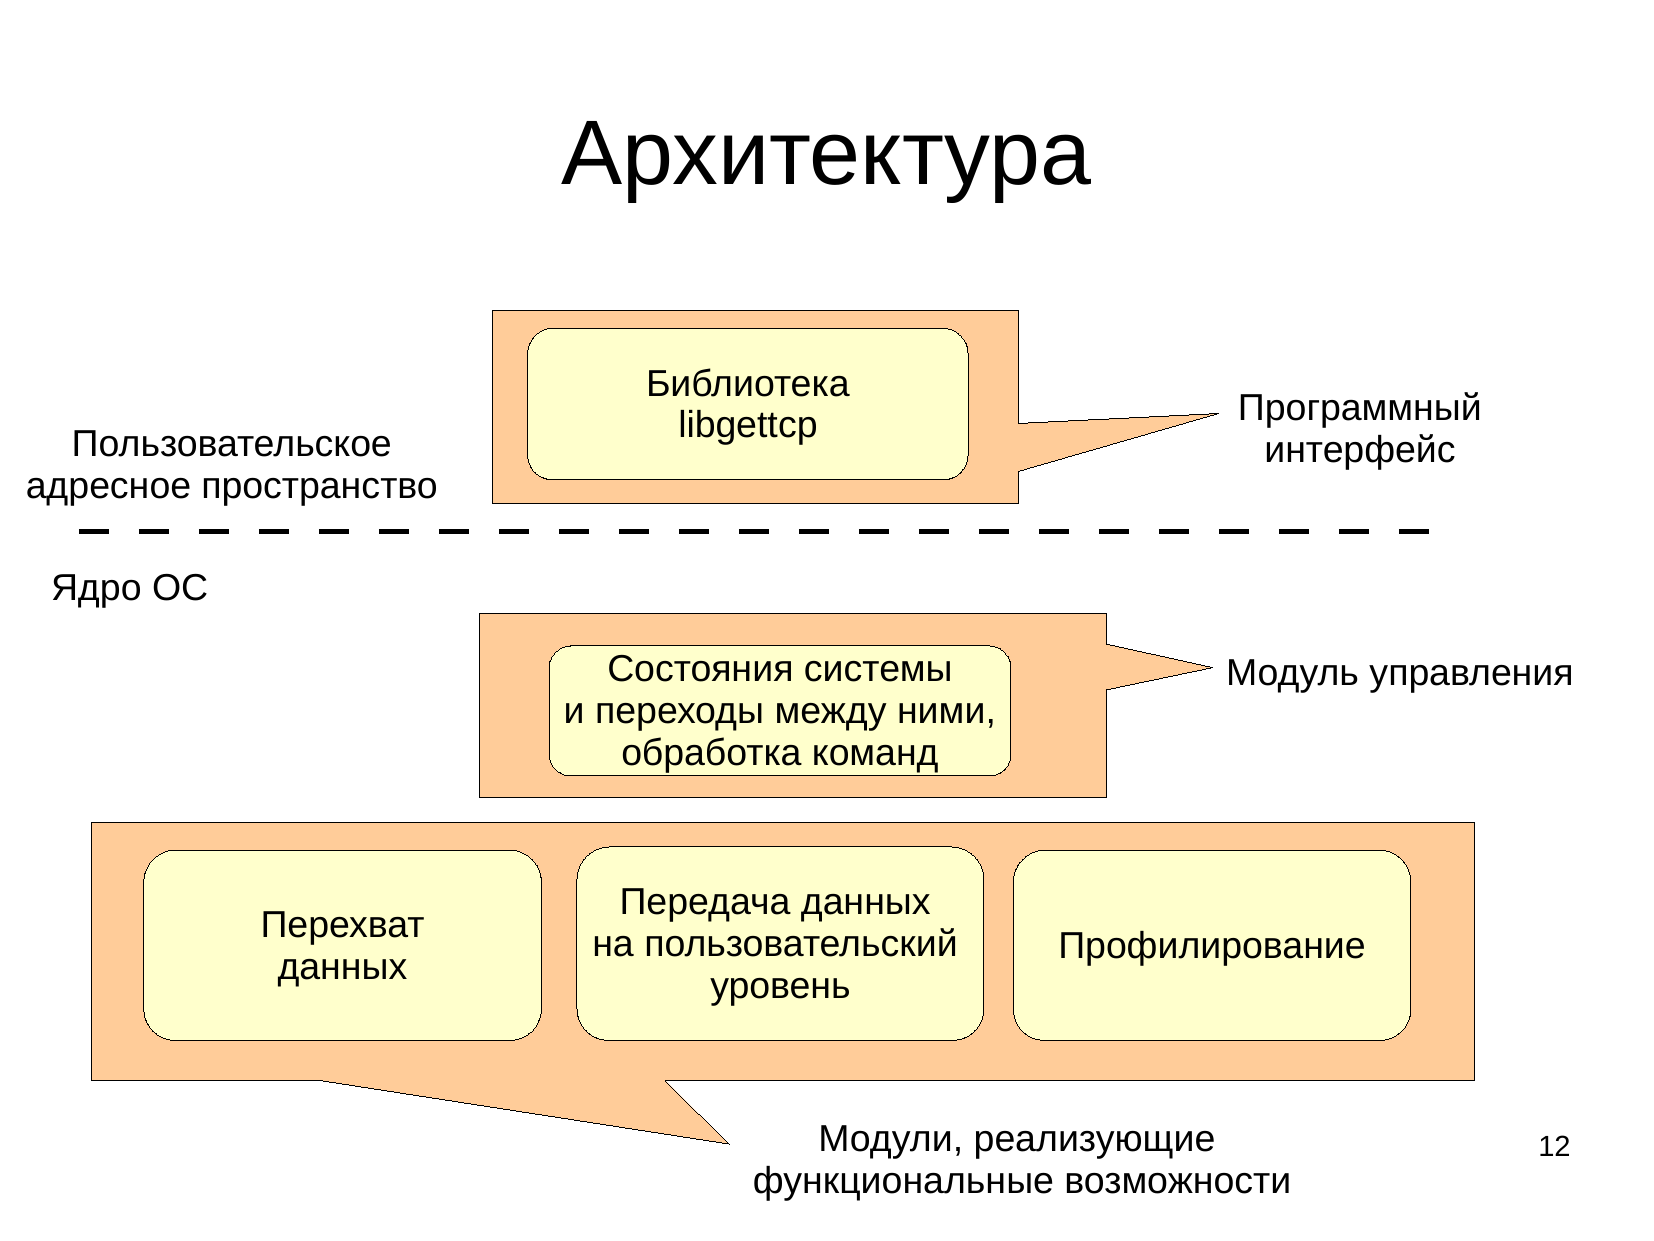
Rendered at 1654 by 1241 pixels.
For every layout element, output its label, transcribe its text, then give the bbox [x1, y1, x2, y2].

text_box Состояния системы и переходы между ними, обработка команд [549, 645, 1011, 776]
title Архитектура [82, 49, 1571, 257]
text_box [91, 822, 1475, 1145]
text_box Модуль управления [1211, 644, 1591, 706]
text_box [479, 613, 1211, 798]
text_box Профилирование [1013, 850, 1411, 1041]
text_box Передача данных на пользовательский уровень [576, 846, 984, 1041]
text_box [492, 310, 1219, 504]
text_box Пользовательское адресное пространство [11, 415, 455, 514]
text_box Программный интерфейс [1223, 378, 1498, 478]
text_box Перехват данных [143, 850, 542, 1041]
text_box Библиотека libgettcp [527, 328, 969, 480]
text_box Ядро ОС [36, 558, 224, 616]
text_box Модули, реализующие функциональные возможности [738, 1109, 1478, 1217]
